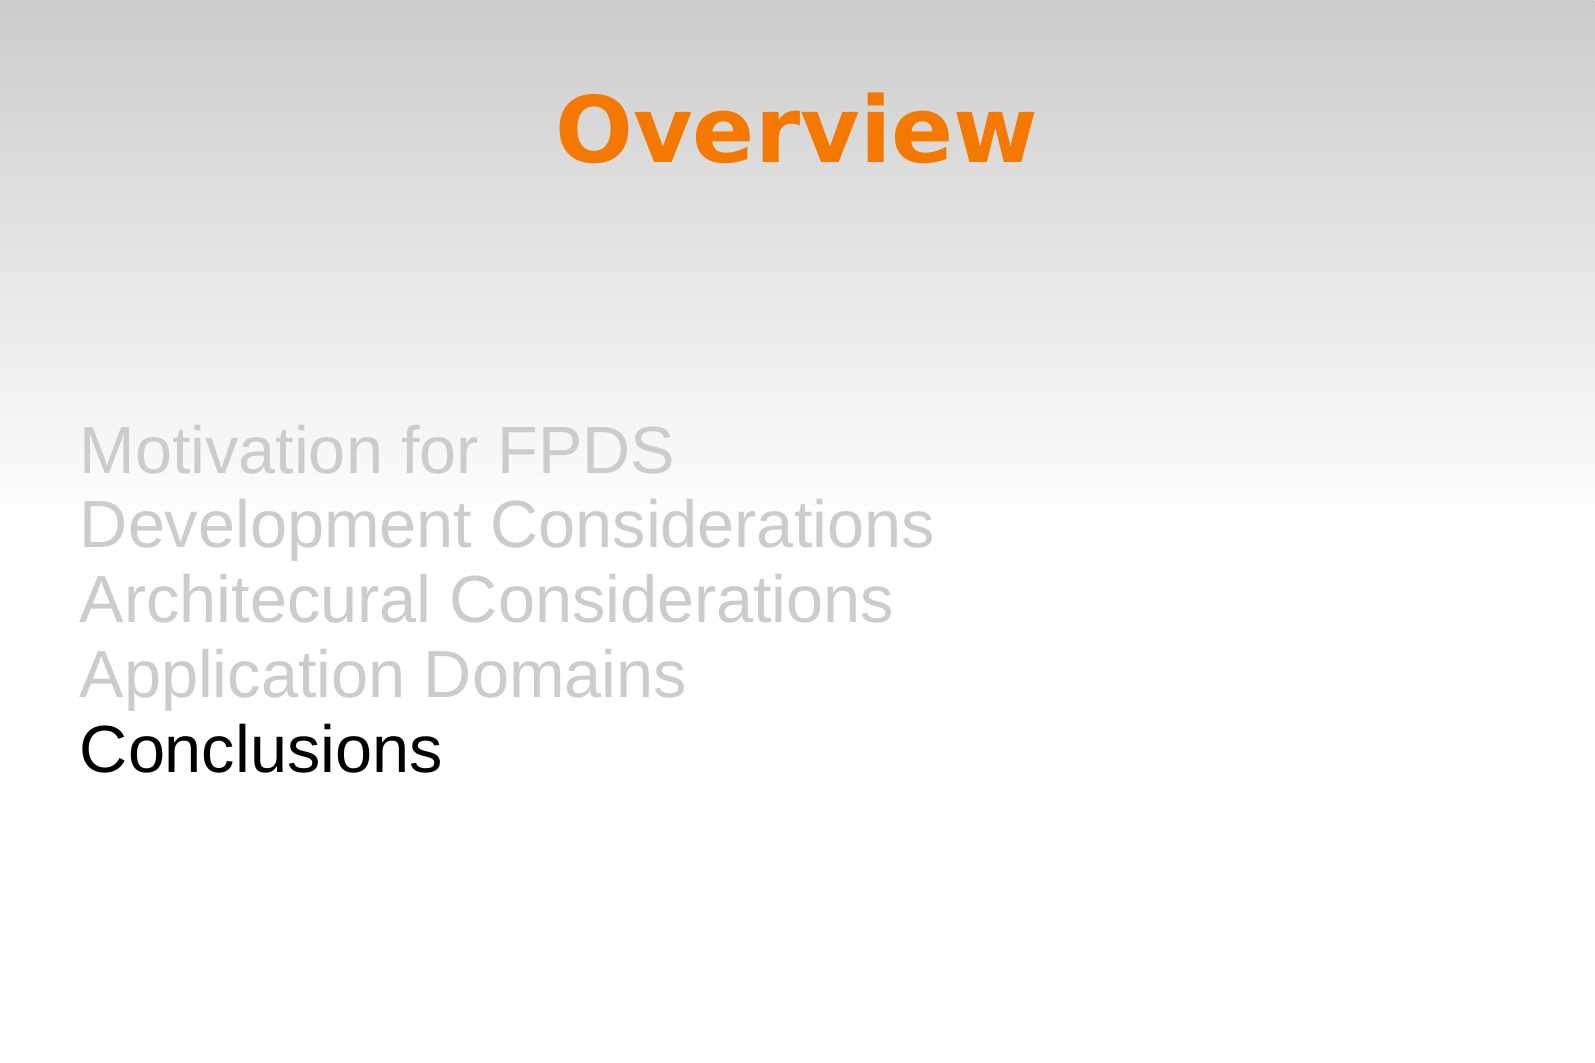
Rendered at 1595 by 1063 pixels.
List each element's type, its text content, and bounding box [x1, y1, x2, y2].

title Overview [79, 49, 1515, 213]
subtitle Motivation for FPDS Development Considerations Architecural Considerations Application Domains Conclusions [79, 256, 1515, 943]
